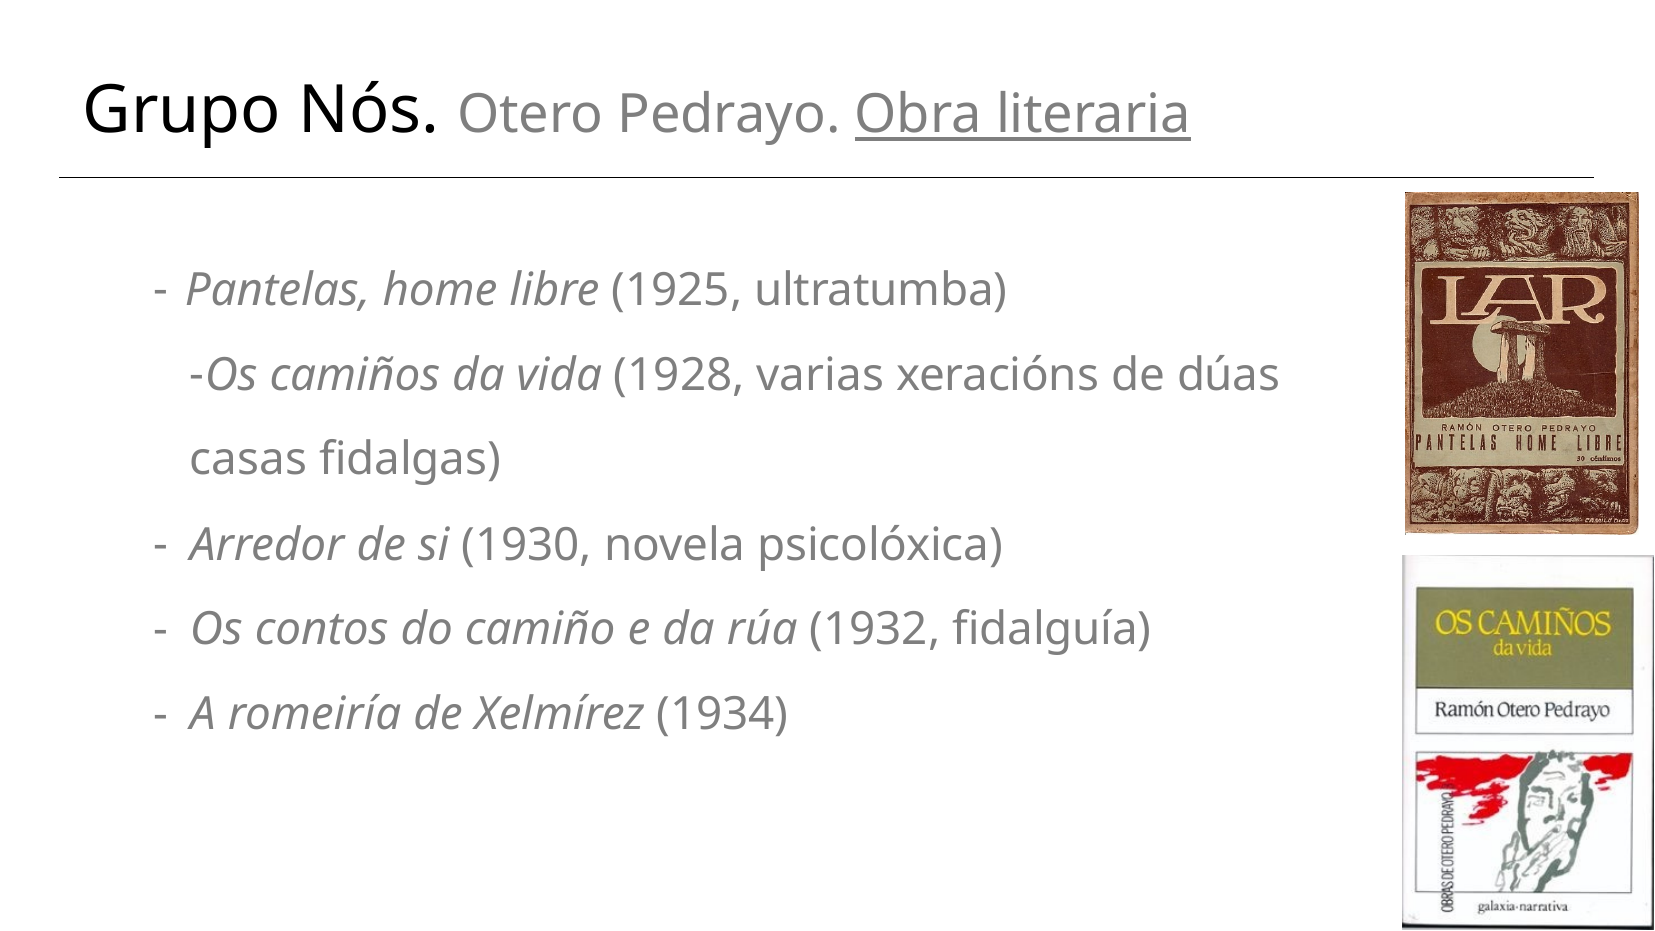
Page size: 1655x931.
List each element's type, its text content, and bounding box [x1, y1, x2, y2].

title Grupo Nós. Otero Pedrayo. Obra literaria [80, 63, 1256, 167]
picture [1405, 192, 1639, 535]
text_box Pantelas, home libre (1925, ultratumba) Os camiños da vida (1928, varias xeracións de dúas casas fidalgas) Arredor de si (1930, novela psicolóxica) Os contos do camiño e da rúa (1932, fidalguía) A romeiría de Xelmírez (1934) [151, 227, 1392, 740]
picture [1402, 555, 1654, 931]
